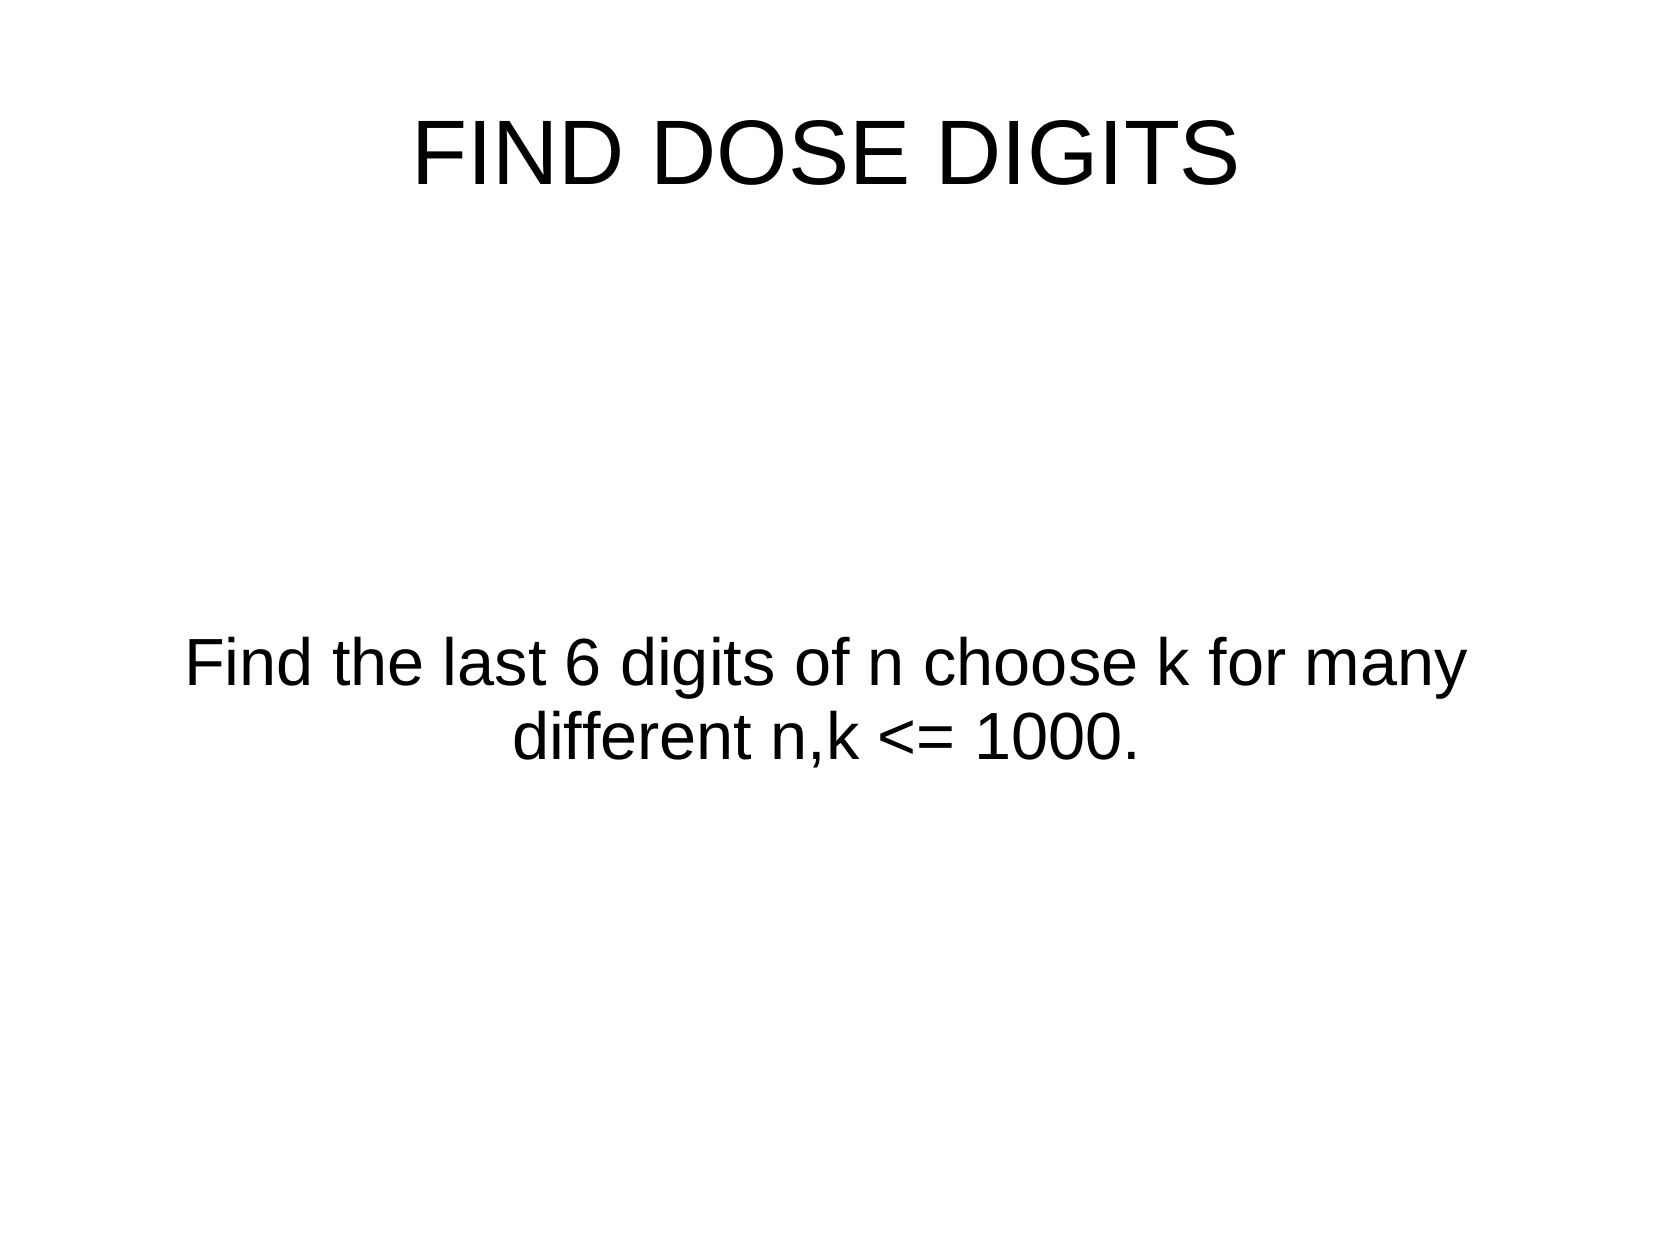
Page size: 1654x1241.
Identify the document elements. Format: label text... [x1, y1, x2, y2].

subtitle Find the last 6 digits of n choose k for many different n,k <= 1000. [82, 297, 1571, 1102]
title FIND DOSE DIGITS [82, 56, 1571, 250]
